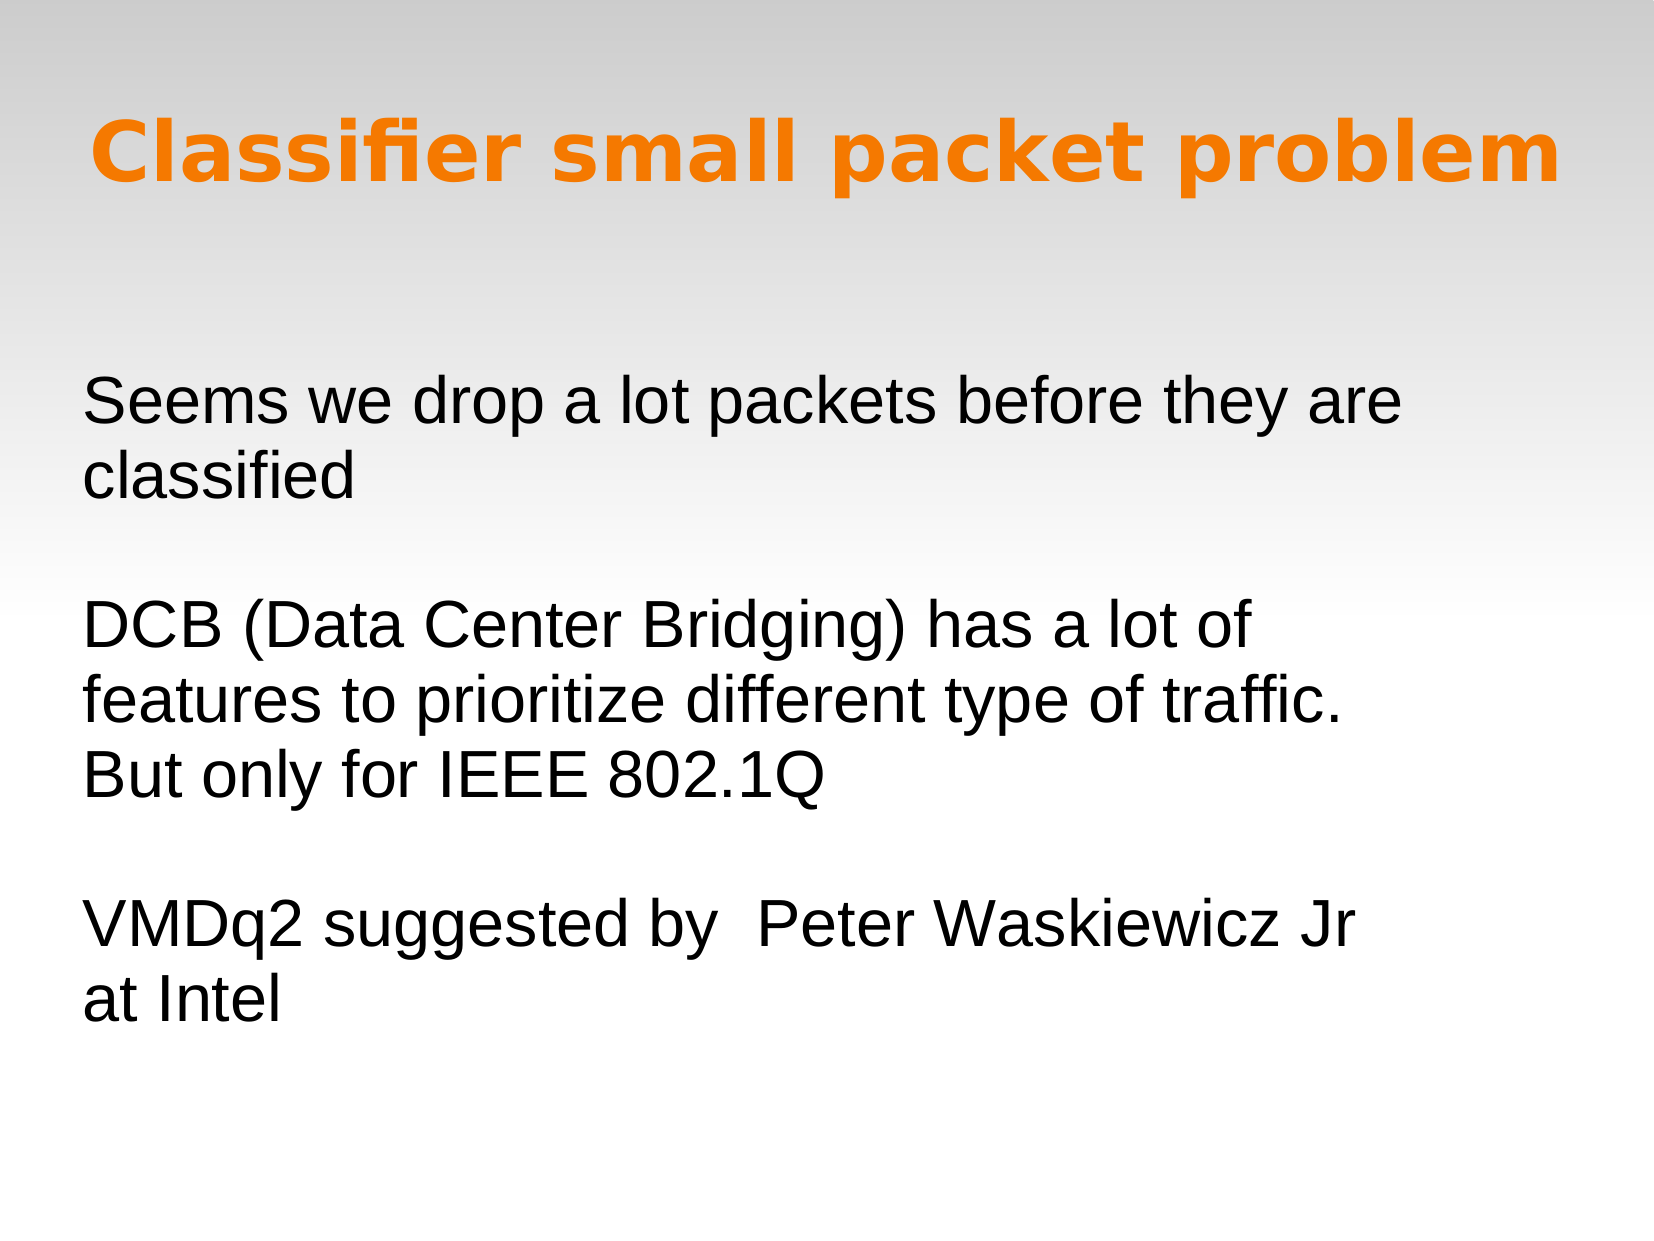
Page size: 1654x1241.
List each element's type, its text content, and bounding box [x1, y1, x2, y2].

title Classifier small packet problem [0, 49, 1654, 257]
subtitle Seems we drop a lot packets before they are classified DCB (Data Center Bridging) has a lot of features to prioritize different type of traffic. But only for IEEE 802.1Q VMDq2 suggested by Peter Waskiewicz Jr at Intel [82, 288, 1571, 1111]
